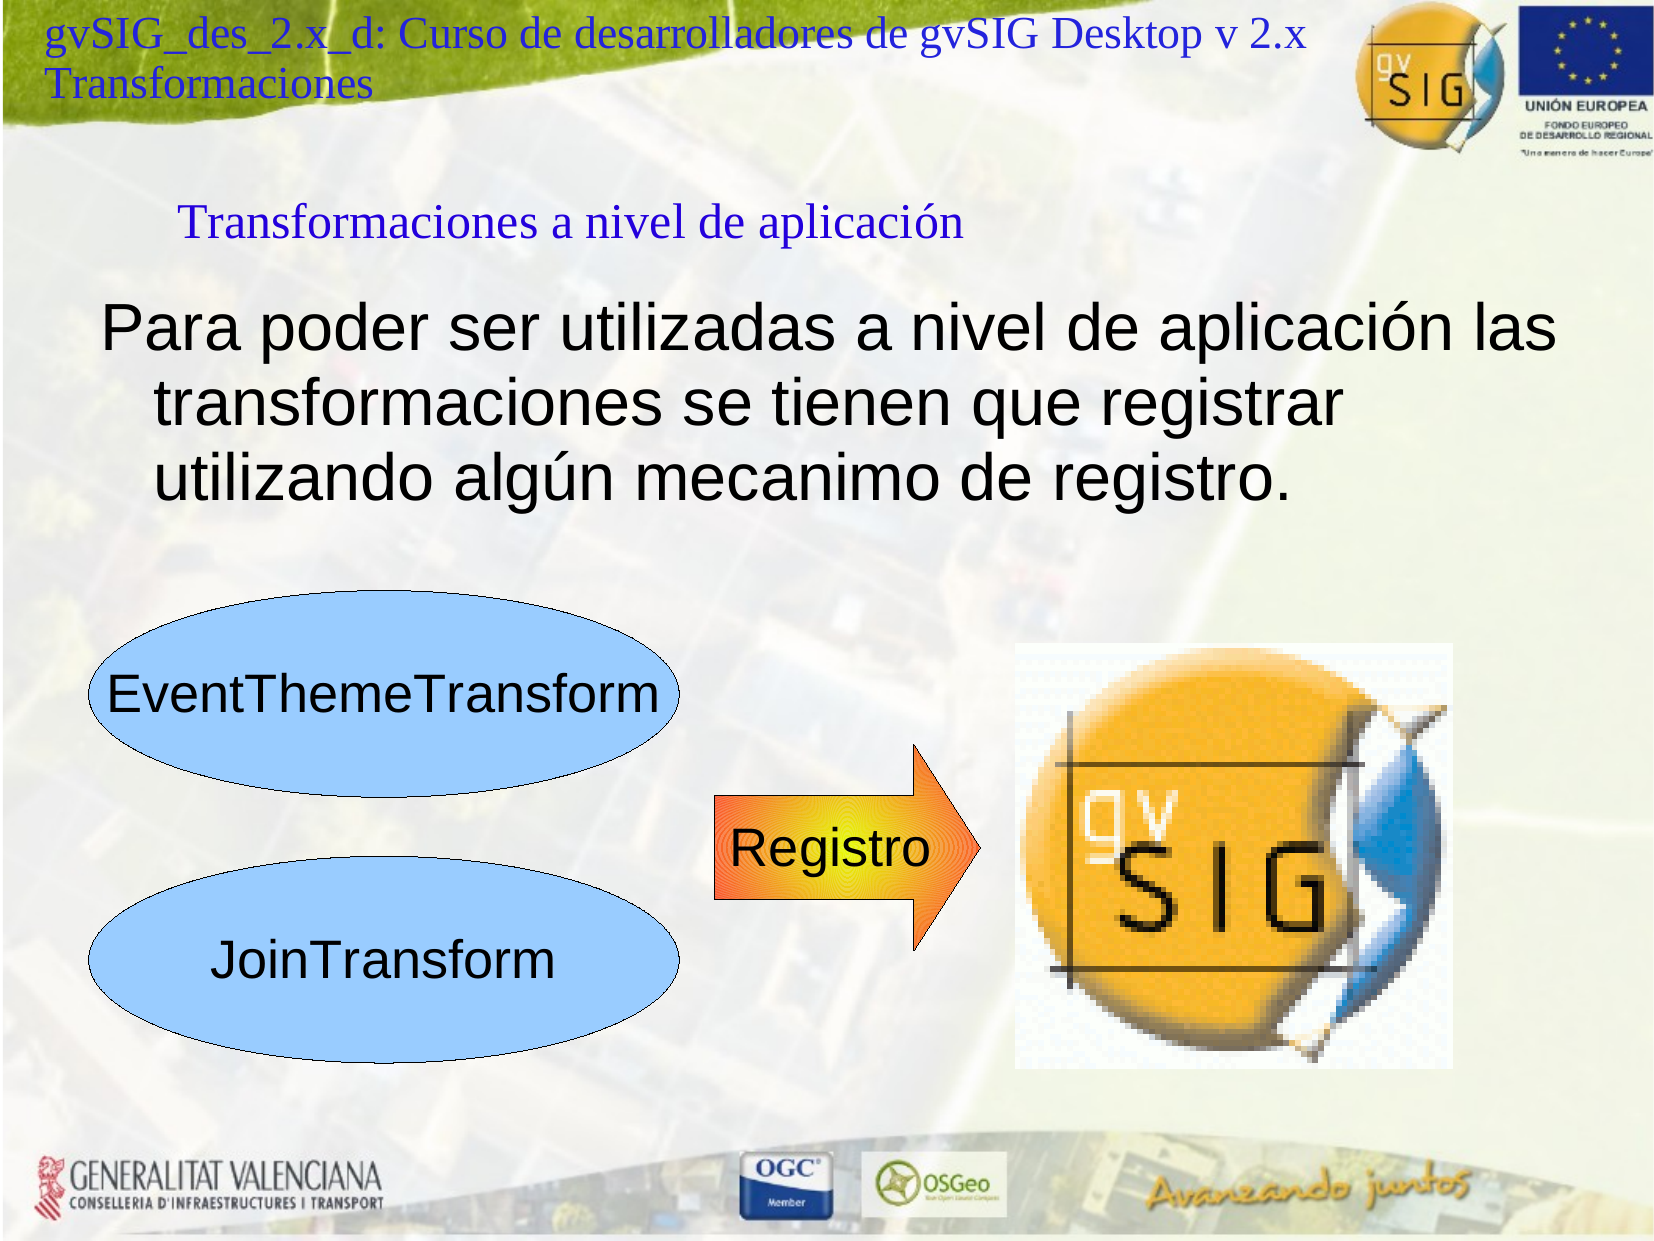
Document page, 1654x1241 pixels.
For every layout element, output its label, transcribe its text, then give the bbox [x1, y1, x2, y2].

title Transformaciones a nivel de aplicación [177, 95, 1329, 290]
list Para poder ser utilizadas a nivel de aplicación las transformaciones se tienen que registrar utilizando algún mecanimo de registro. [82, 290, 1571, 931]
text_box EventThemeTransform [88, 590, 680, 798]
text_box Registro [714, 744, 981, 951]
picture [2, 0, 1654, 1241]
text_box JoinTransform [88, 856, 680, 1064]
